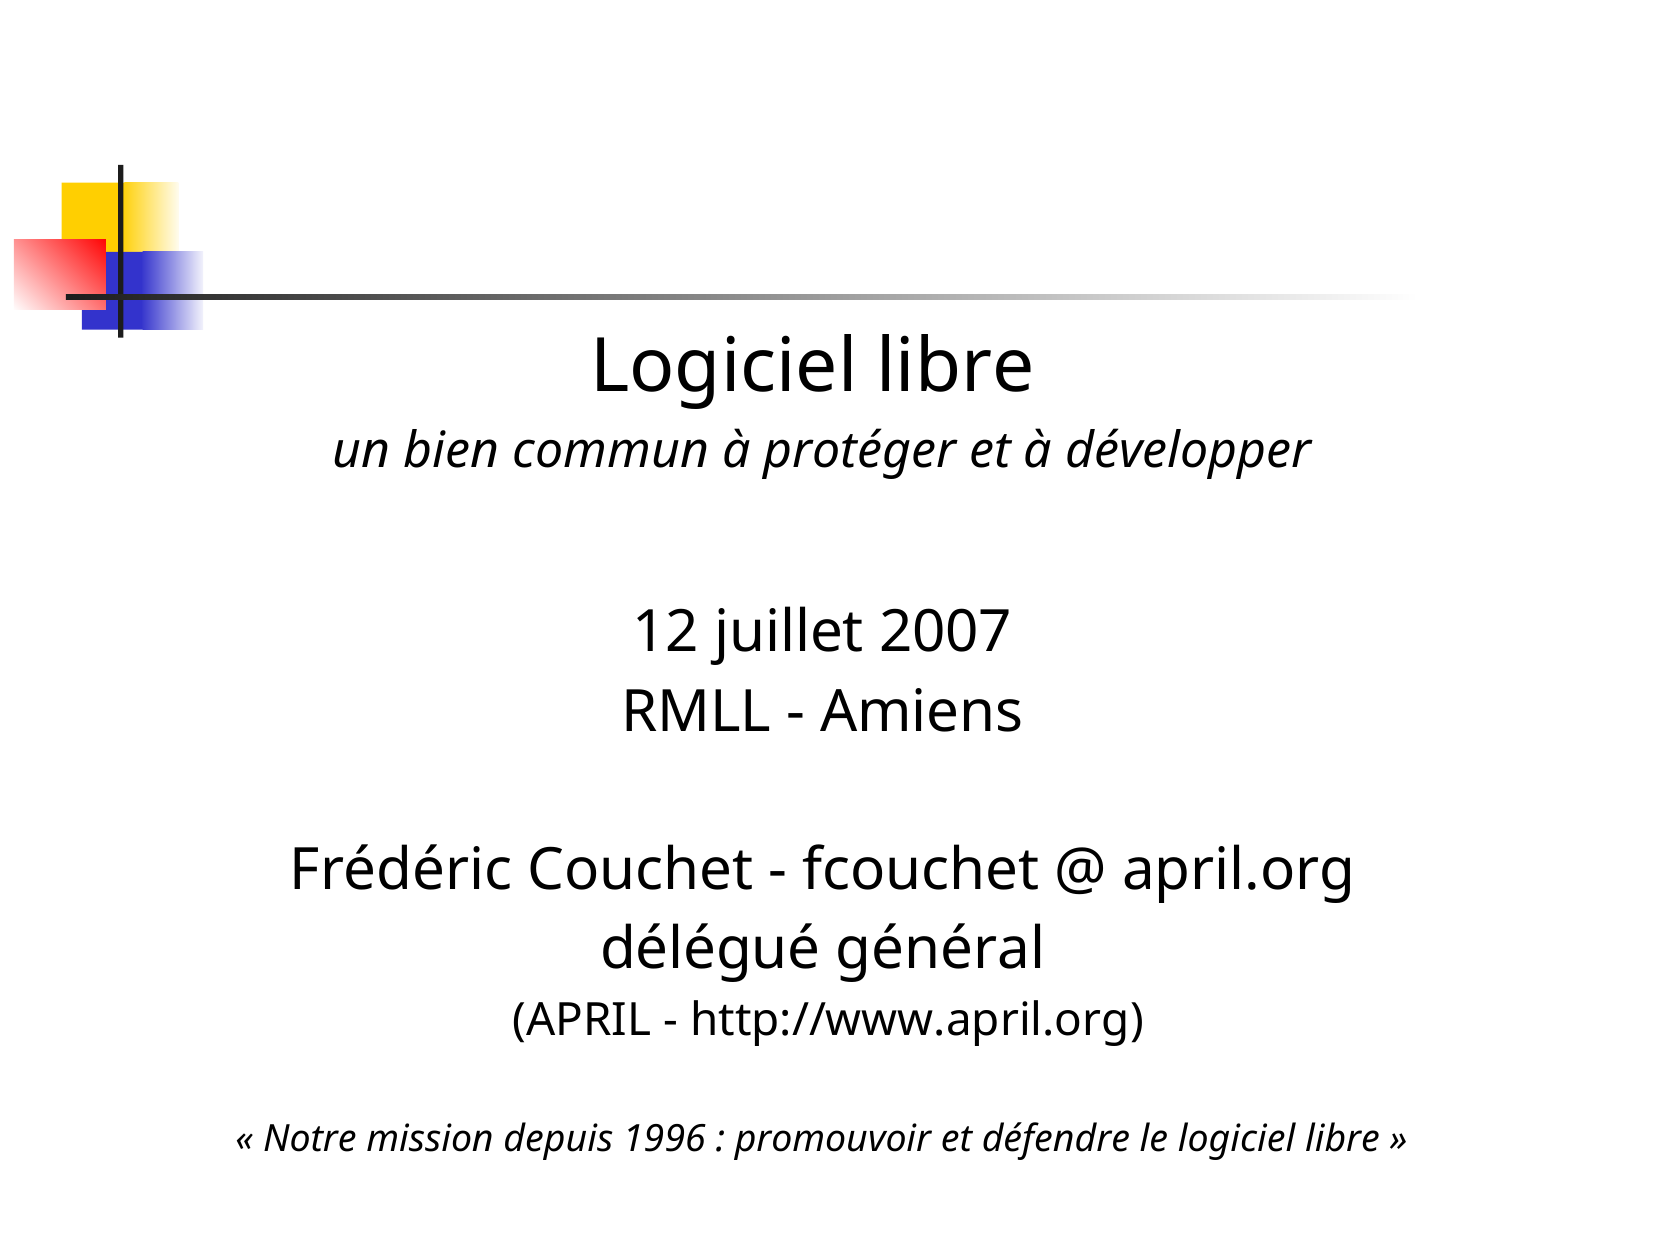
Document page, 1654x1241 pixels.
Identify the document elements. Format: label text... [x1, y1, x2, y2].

subtitle Logiciel libre un bien commun à protéger et à développer 12 juillet 2007 RMLL - Amiens Frédéric Couchet - fcouchet @ april.org délégué général (APRIL - http://www.april.org) « Notre mission depuis 1996 : promouvoir et défendre le logiciel libre » [78, 234, 1532, 1160]
